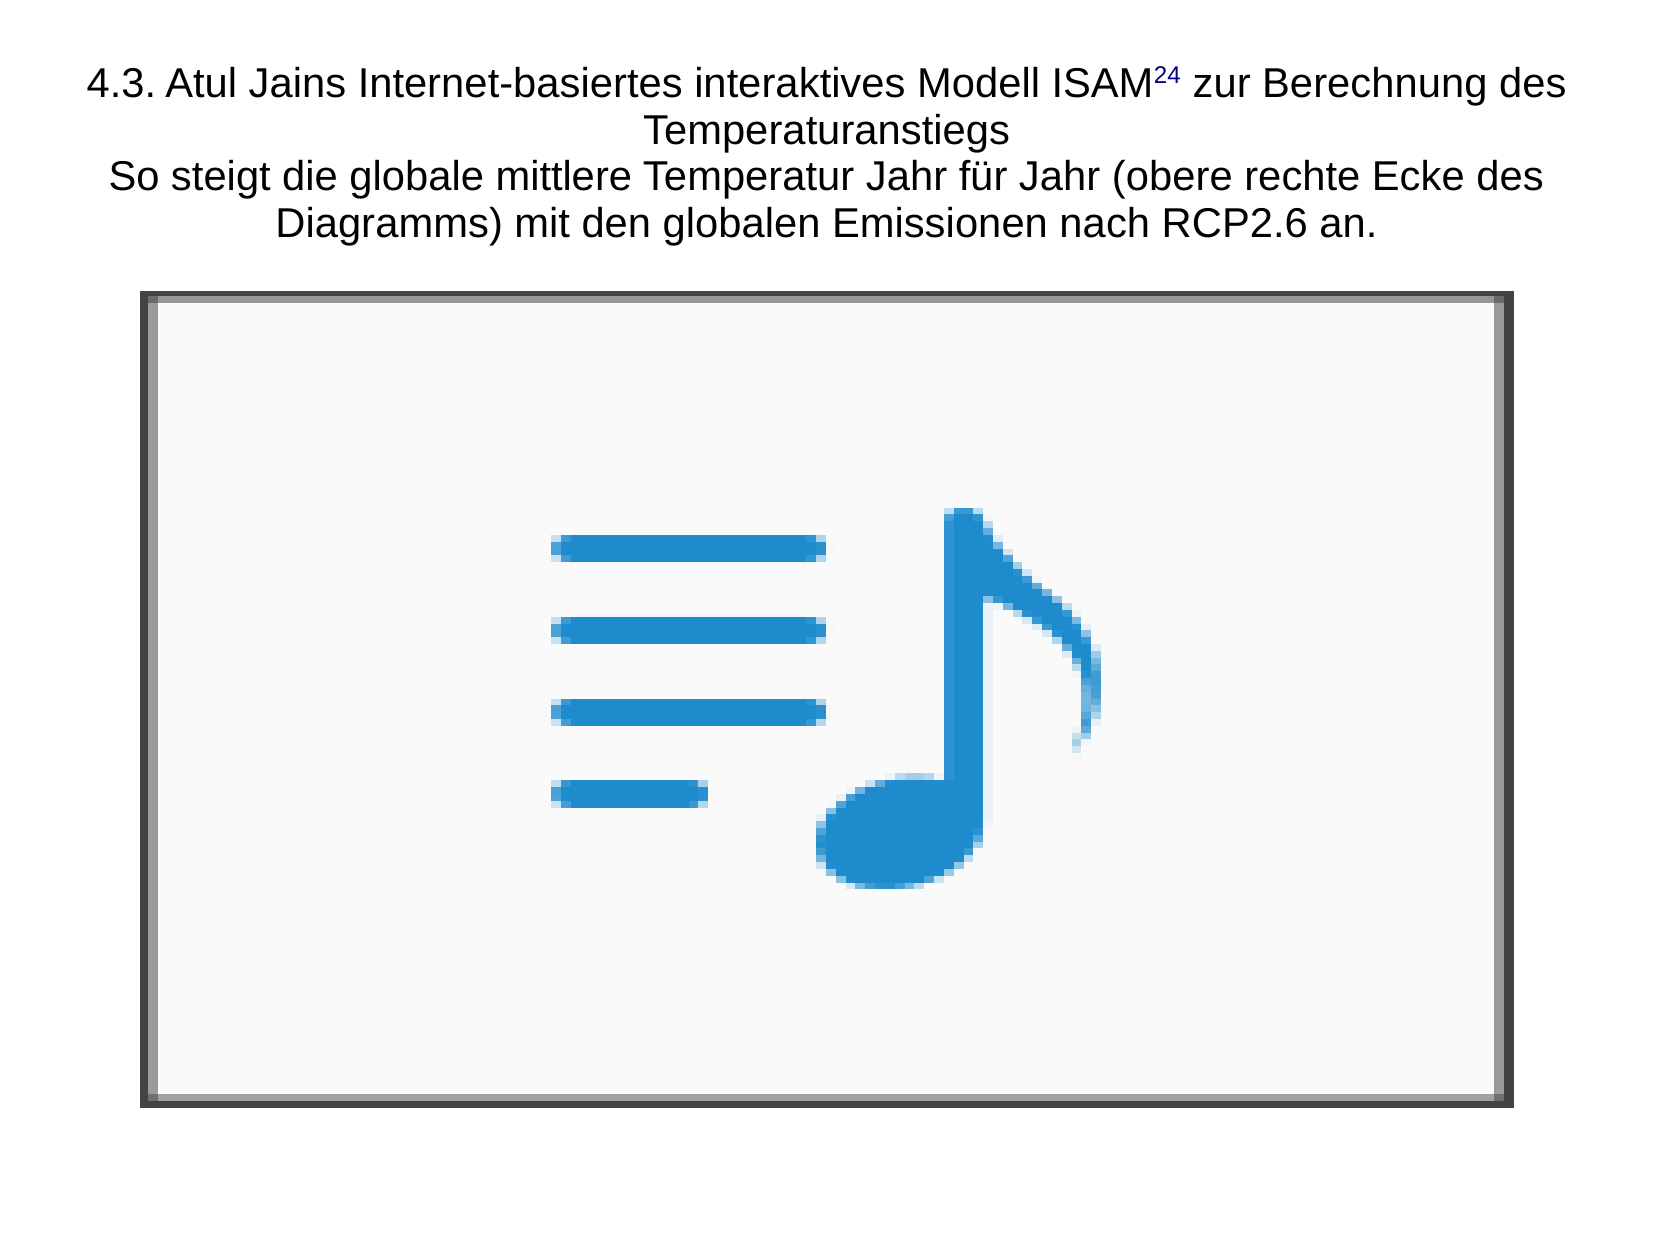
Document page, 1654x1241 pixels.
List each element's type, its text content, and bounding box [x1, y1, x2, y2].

text_box [138, 290, 1515, 1109]
title 4.3. Atul Jains Internet-basiertes interaktives Modell ISAM24 zur Berechnung des Temperaturanstiegs So steigt die globale mittlere Temperatur Jahr für Jahr (obere rechte Ecke des Diagramms) mit den globalen Emissionen nach RCP2.6 an. [82, 49, 1571, 257]
